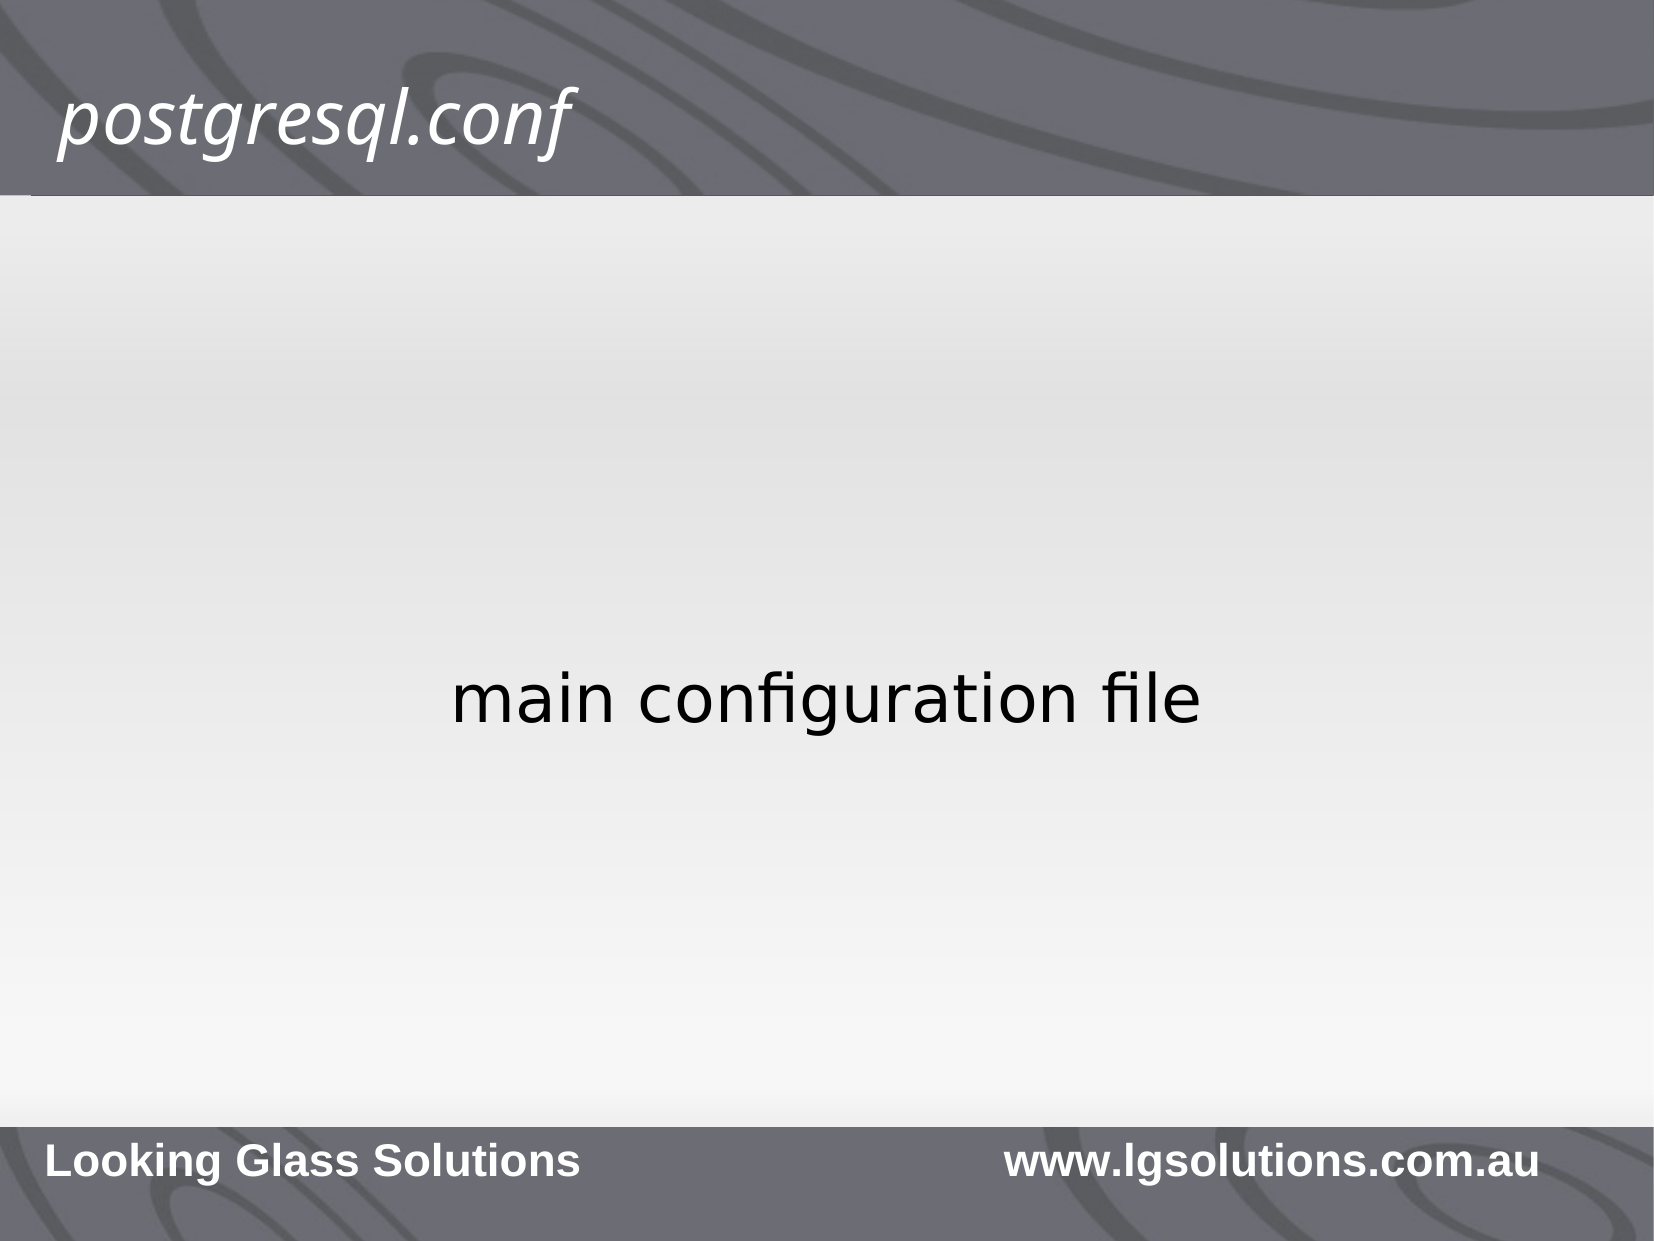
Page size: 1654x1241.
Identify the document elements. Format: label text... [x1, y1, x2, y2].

picture [0, 0, 1654, 1241]
subtitle main configuration file [82, 297, 1571, 1102]
title postgresql.conf [59, 48, 1270, 182]
